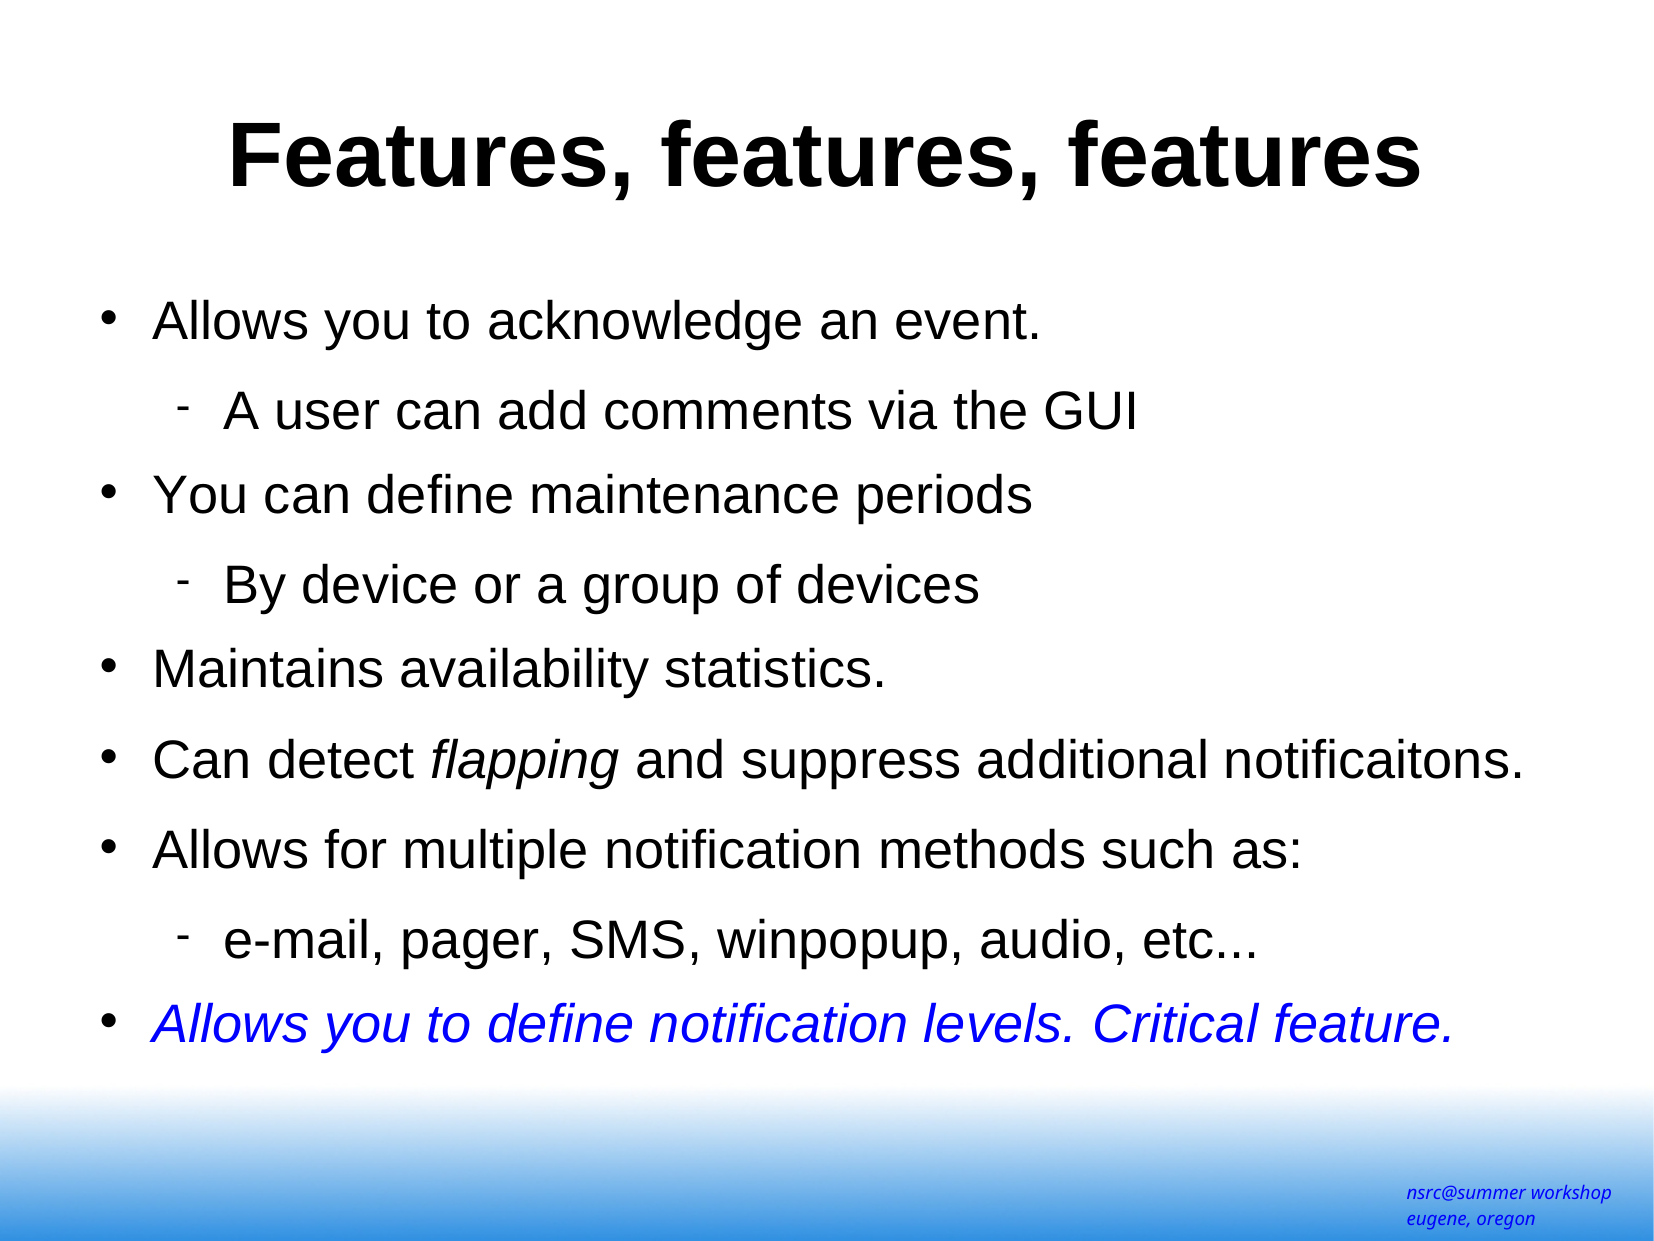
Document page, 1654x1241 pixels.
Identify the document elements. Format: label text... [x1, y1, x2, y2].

list Allows you to acknowledge an event. A user can add comments via the GUI You can define maintenance periods By device or a group of devices Maintains availability statistics. Can detect flapping and suppress additional notificaitons. Allows for multiple notification methods such as: e-mail, pager, SMS, winpopup, audio, etc... Allows you to define notification levels. Critical feature. [82, 290, 1571, 1181]
picture [0, 1083, 1654, 1241]
title Features, features, features [82, 49, 1571, 257]
